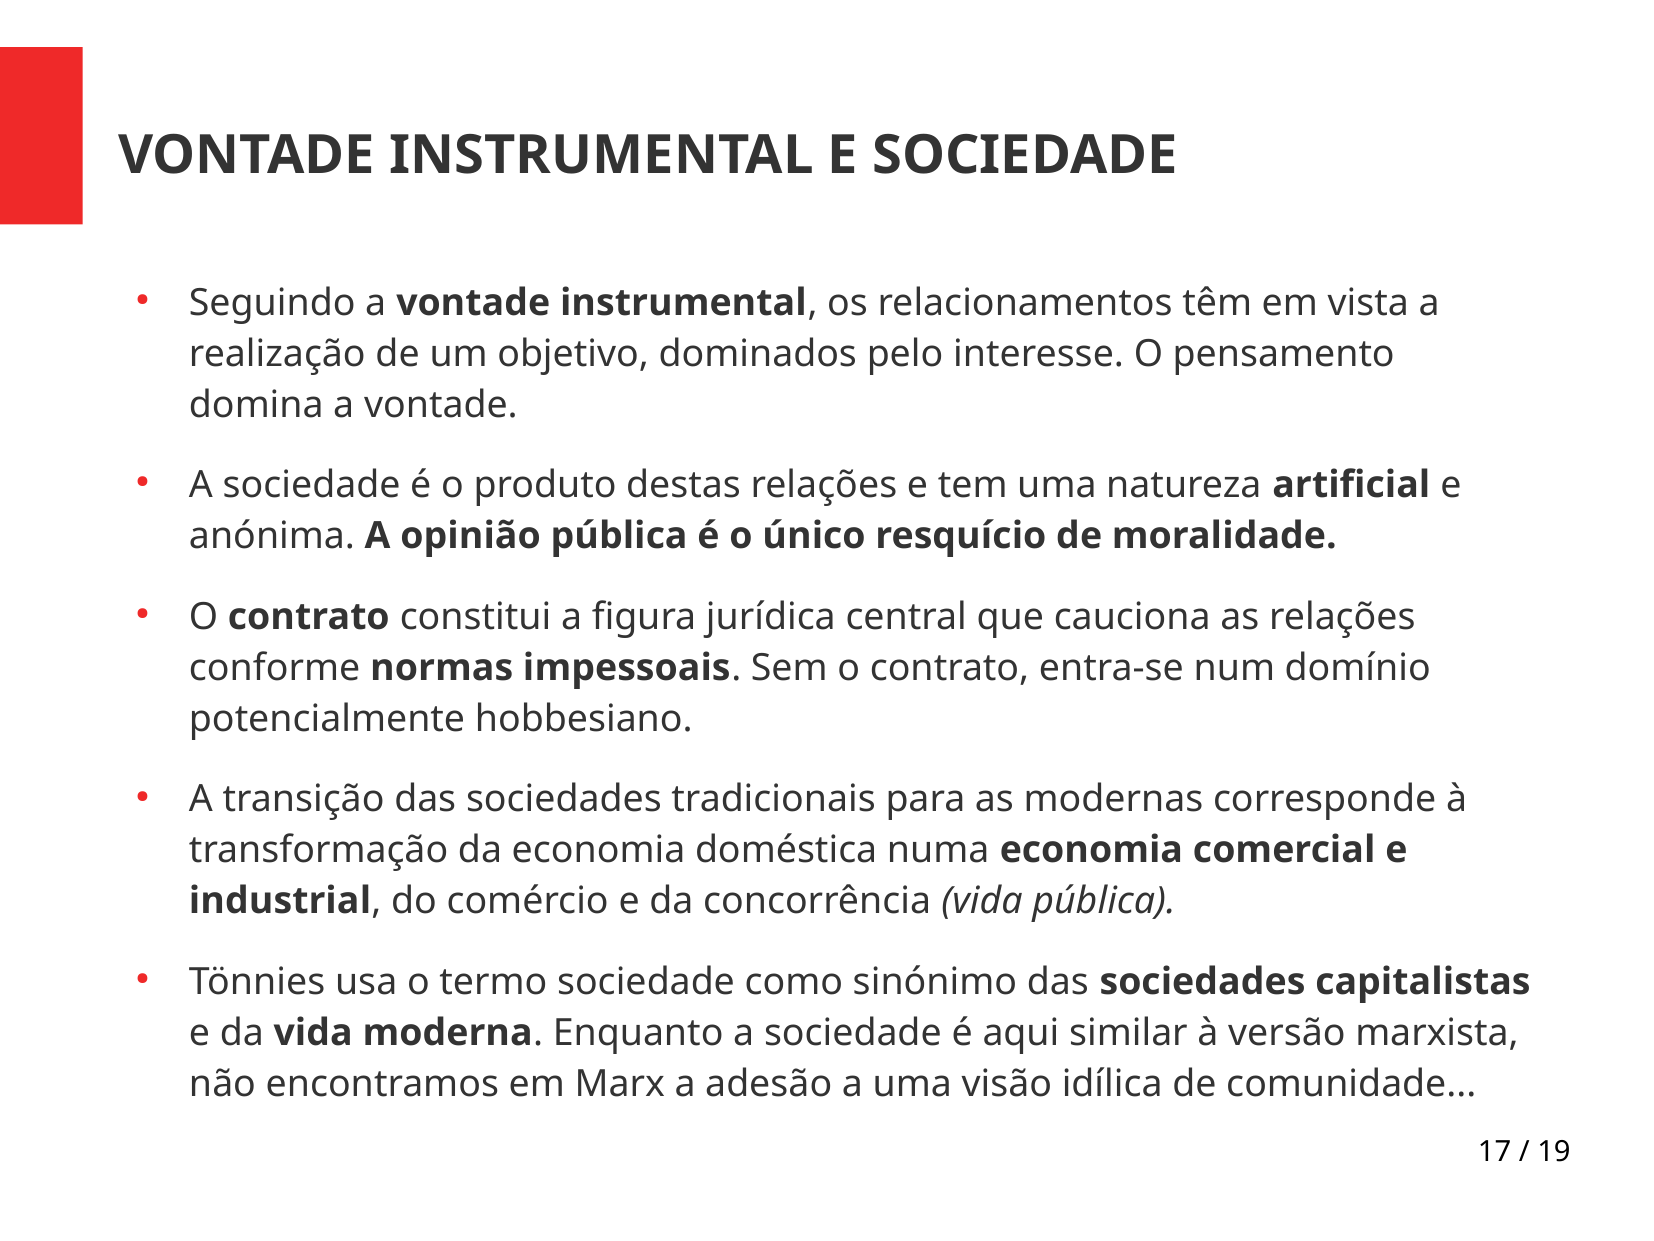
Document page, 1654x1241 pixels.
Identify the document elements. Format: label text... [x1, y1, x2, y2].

list Seguindo a vontade instrumental, os relacionamentos têm em vista a realização de um objetivo, dominados pelo interesse. O pensamento domina a vontade. A sociedade é o produto destas relações e tem uma natureza artificial e anónima. A opinião pública é o único resquício de moralidade. O contrato constitui a figura jurídica central que cauciona as relações conforme normas impessoais. Sem o contrato, entra-se num domínio potencialmente hobbesiano. A transição das sociedades tradicionais para as modernas corresponde à transformação da economia doméstica numa economia comercial e industrial, do comércio e da concorrência (vida pública). Tönnies usa o termo sociedade como sinónimo das sociedades capitalistas e da vida moderna. Enquanto a sociedade é aqui similar à versão marxista, não encontramos em Marx a adesão a uma visão idílica de comunidade... [118, 183, 1536, 903]
title VONTADE INSTRUMENTAL E SOCIEDADE [118, 49, 1571, 257]
